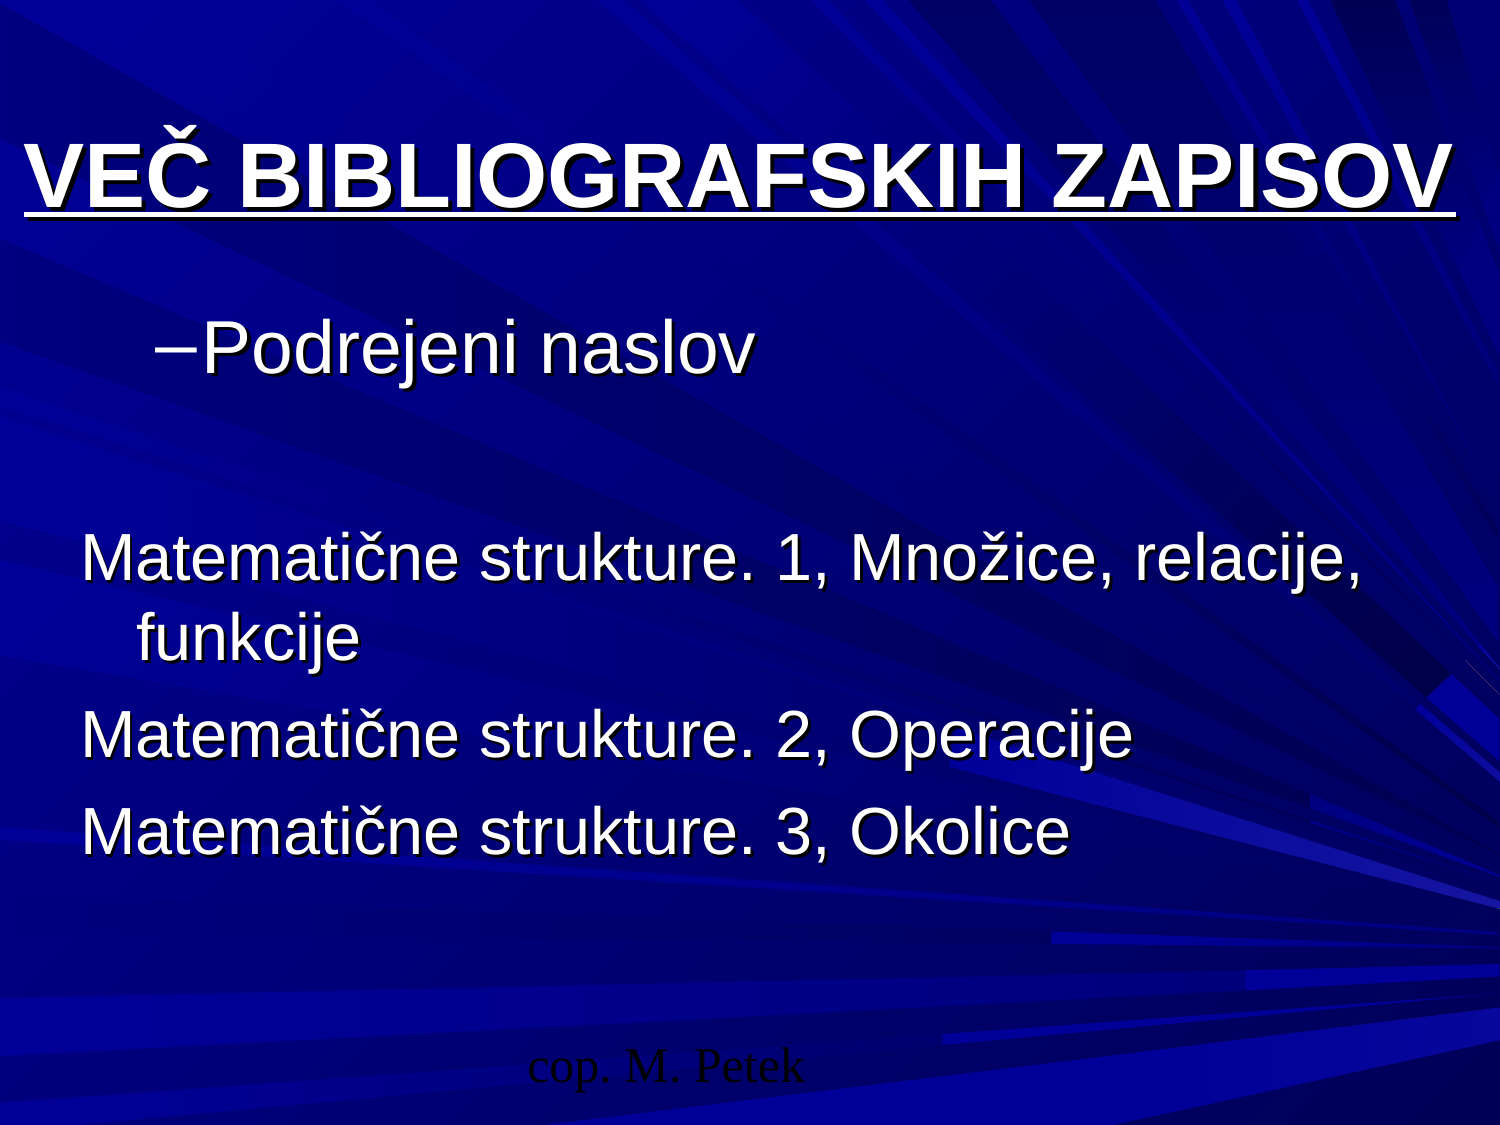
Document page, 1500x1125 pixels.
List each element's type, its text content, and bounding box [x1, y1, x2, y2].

title VEČ BIBLIOGRAFSKIH ZAPISOV [0, 49, 1500, 291]
list Podrejeni naslov Matematične strukture. 1, Množice, relacije, funkcije Matematične strukture. 2, Operacije Matematične strukture. 3, Okolice [64, 290, 1500, 1125]
